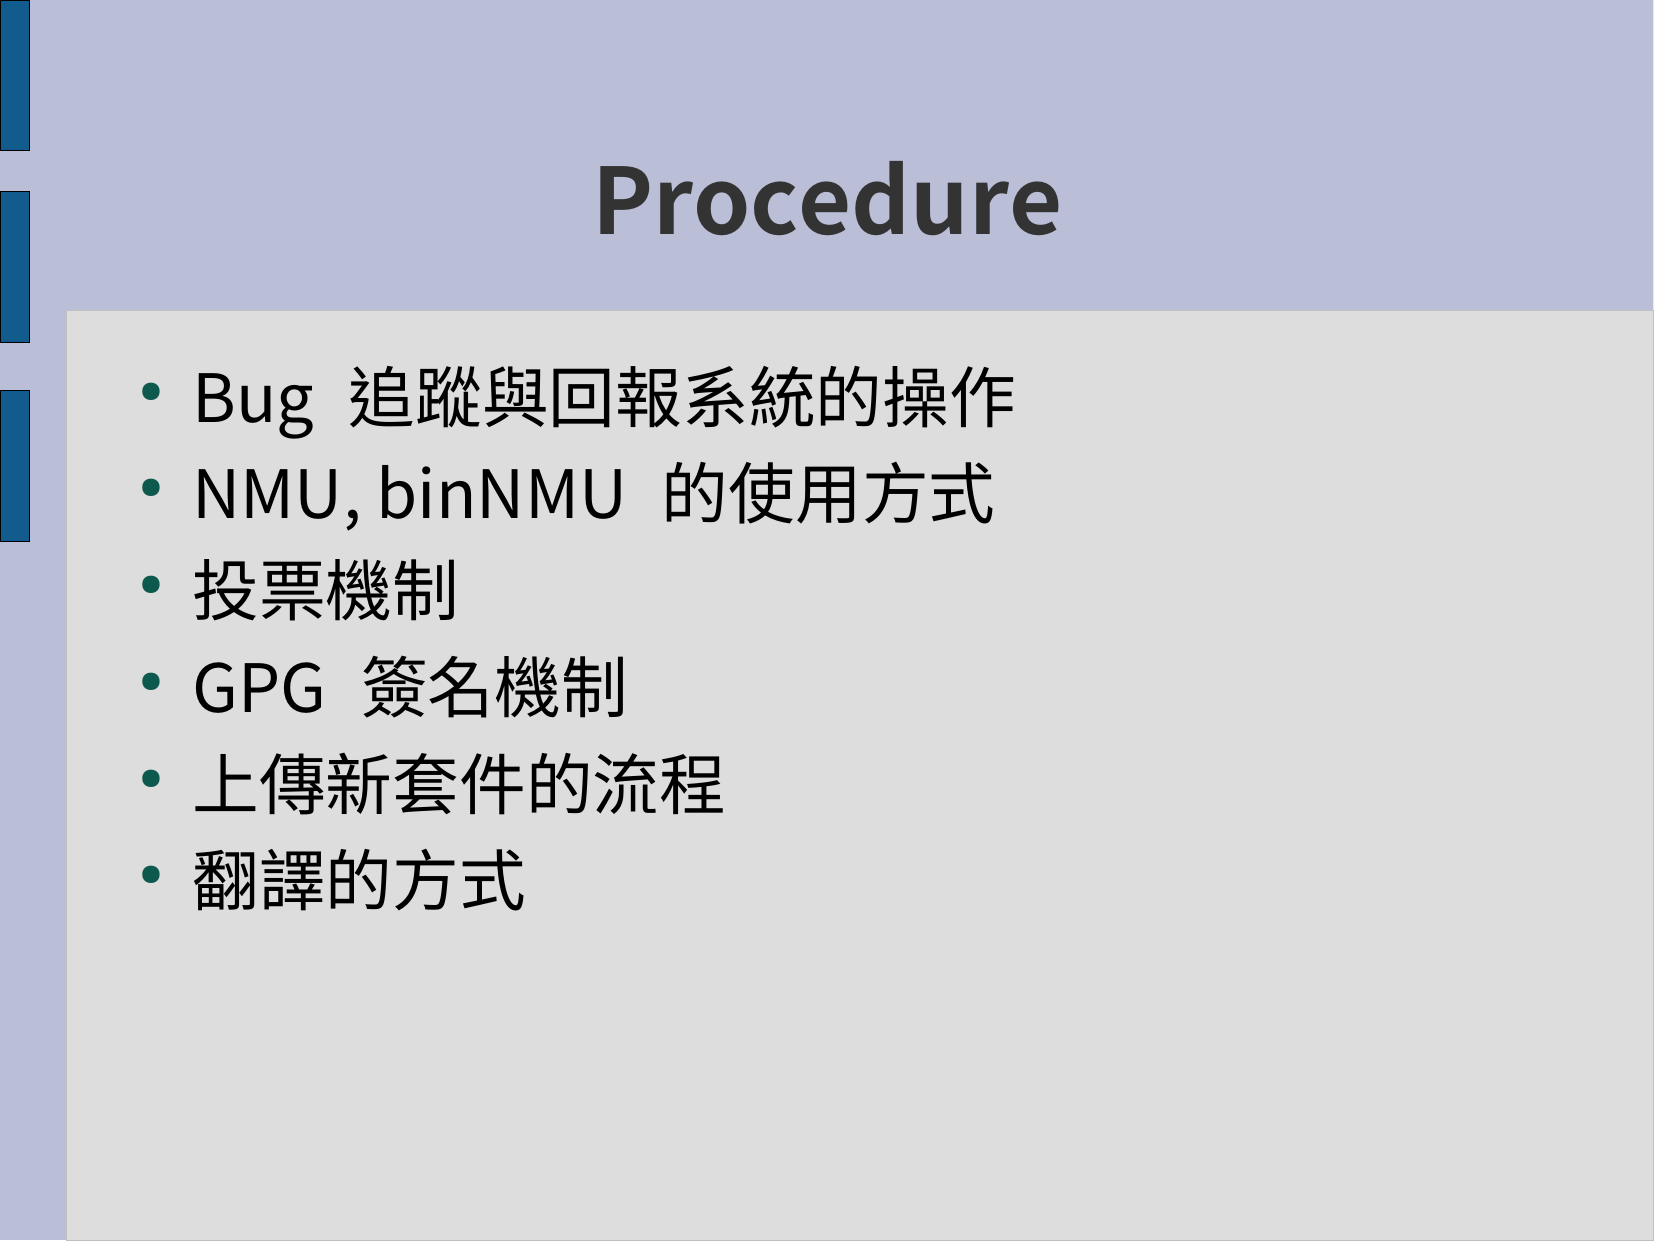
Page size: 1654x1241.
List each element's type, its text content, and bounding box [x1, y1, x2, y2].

title Procedure [121, 91, 1534, 299]
list Bug 追蹤與回報系統的操作 NMU, binNMU 的使用方式 投票機制 GPG 簽名機制 上傳新套件的流程 翻譯的方式 [121, 344, 1534, 1164]
